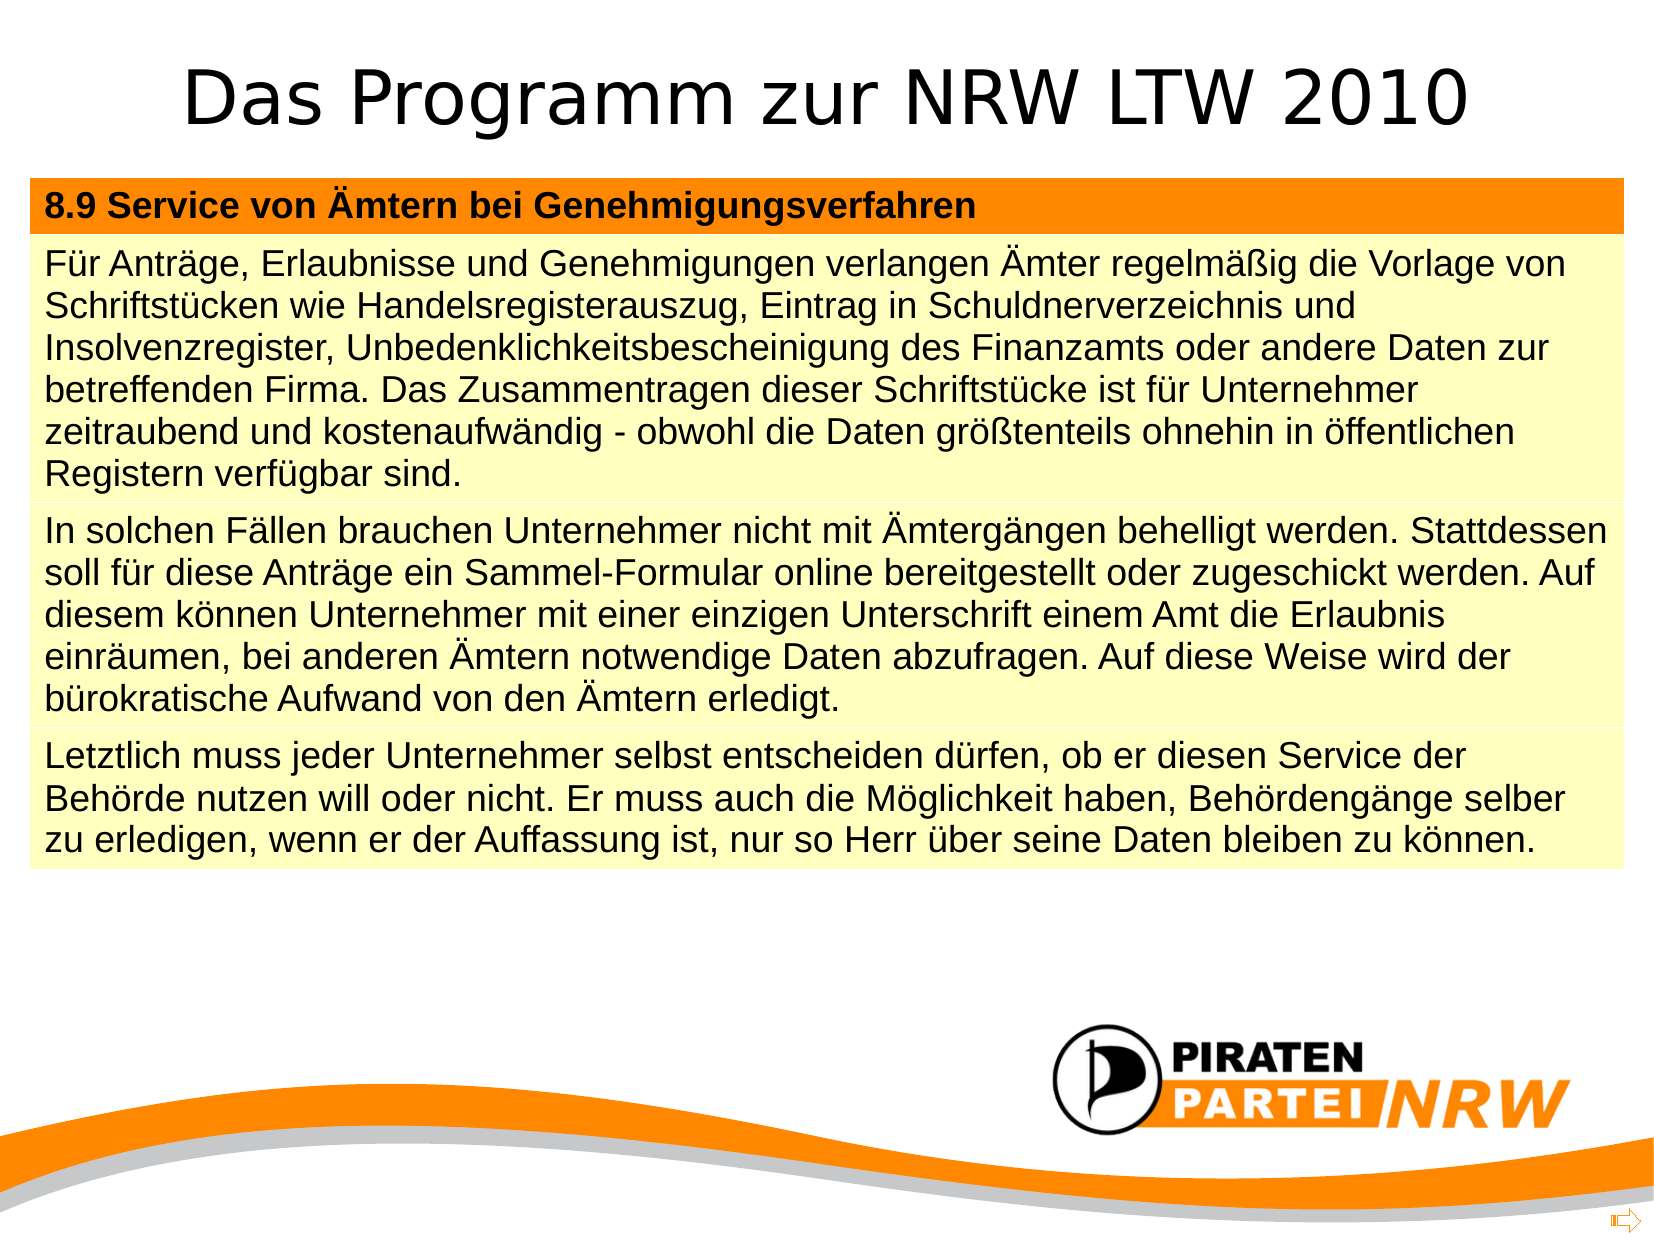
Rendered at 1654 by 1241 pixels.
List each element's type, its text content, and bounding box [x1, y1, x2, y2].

table_header 8.9 Service von Ämtern bei Genehmigungsverfahren [30, 178, 1624, 234]
table_cell Für Anträge, Erlaubnisse und Genehmigungen verlangen Ämter regelmäßig die Vorlage von Schriftstücken wie Handelsregisterauszug, Eintrag in Schuldnerverzeichnis und Insolvenzregister, Unbedenklichkeitsbescheinigung des Finanzamts oder andere Daten zur betreffenden Firma. Das Zusammentragen dieser Schriftstücke ist für Unternehmer zeitraubend und kostenaufwändig - obwohl die Daten größtenteils ohnehin in öffentlichen Registern verfügbar sind. [30, 235, 1624, 502]
picture [1045, 1021, 1579, 1140]
title Das Programm zur NRW LTW 2010 [82, 54, 1571, 143]
table_cell Letztlich muss jeder Unternehmer selbst entscheiden dürfen, ob er diesen Service der Behörde nutzen will oder nicht. Er muss auch die Möglichkeit haben, Behördengänge selber zu erledigen, wenn er der Auffassung ist, nur so Herr über seine Daten bleiben zu können. [30, 728, 1624, 869]
table_cell In solchen Fällen brauchen Unternehmer nicht mit Ämtergängen behelligt werden. Stattdessen soll für diese Anträge ein Sammel-Formular online bereitgestellt oder zugeschickt werden. Auf diesem können Unternehmer mit einer einzigen Unterschrift einem Amt die Erlaubnis einräumen, bei anderen Ämtern notwendige Daten abzufragen. Auf diese Weise wird der bürokratische Aufwand von den Ämtern erledigt. [30, 503, 1624, 727]
